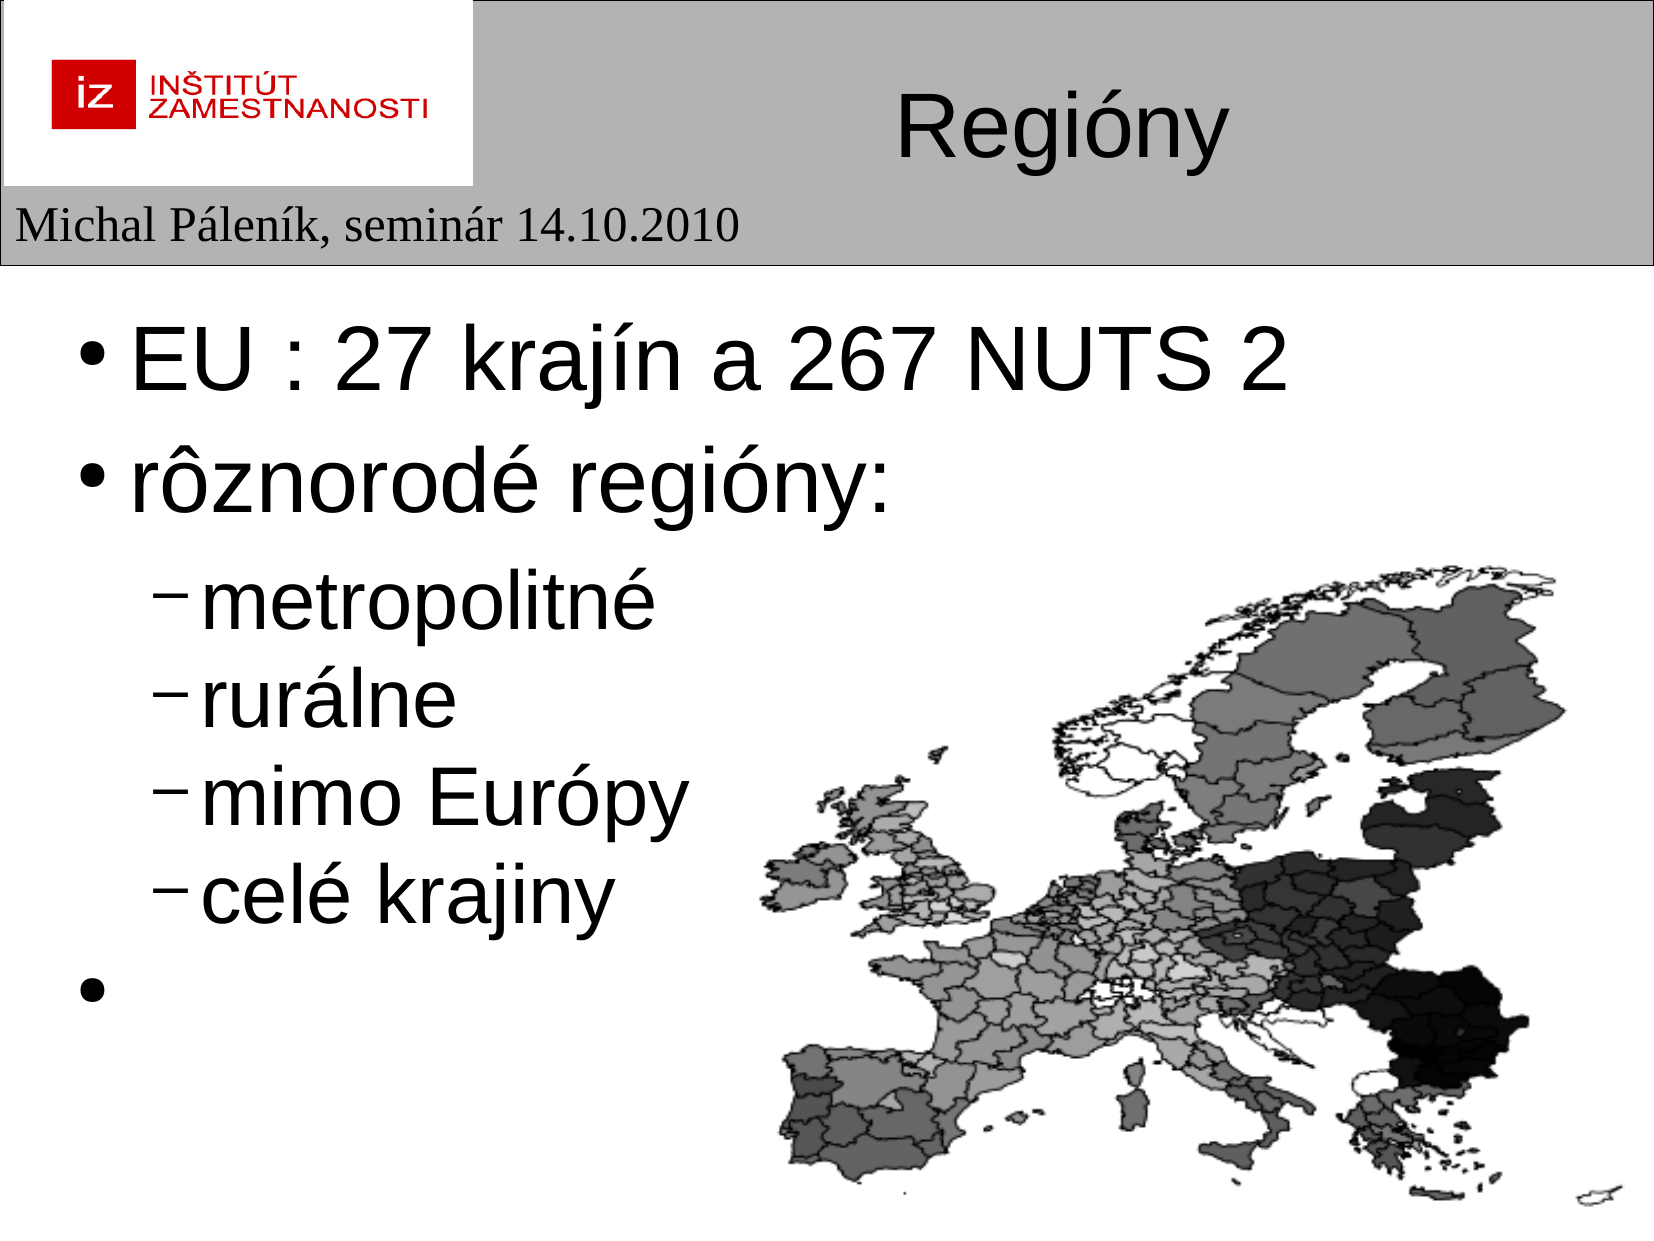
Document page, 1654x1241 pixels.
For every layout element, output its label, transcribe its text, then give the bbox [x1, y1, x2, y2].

list EU : 27 krajín a 267 NUTS 2 rôznorodé regióny: metropolitné rurálne mimo Európy celé krajiny [59, 324, 1625, 1167]
title Regióny [561, 37, 1565, 229]
picture [4, 0, 473, 186]
picture [738, 560, 1625, 1209]
